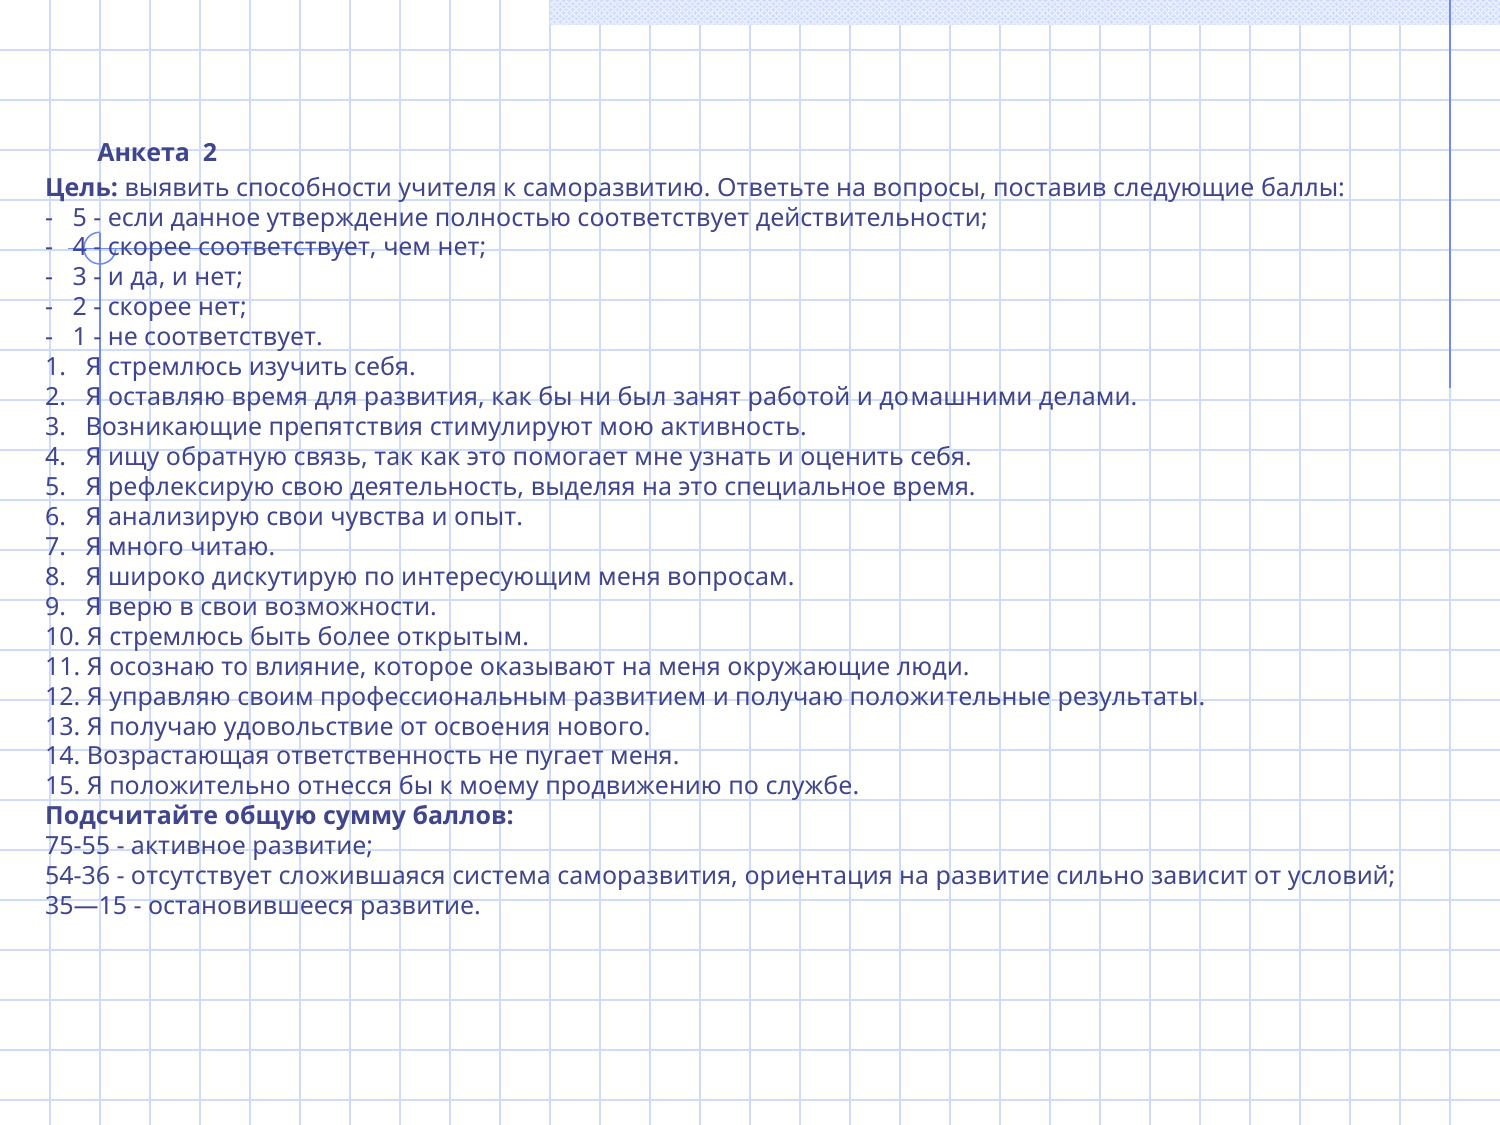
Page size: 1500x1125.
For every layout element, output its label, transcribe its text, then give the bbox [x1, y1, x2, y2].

text_box Анкета 2 Цель: выявить способности учителя к саморазвитию. Ответьте на вопросы, поставив следующие баллы: - 5 - если данное утверждение полностью соответствует действительности; - 4 - скорее соответствует, чем нет; - 3 - и да, и нет; - 2 - скорее нет; - 1 - не соответствует. 1. Я стремлюсь изучить себя. 2. Я оставляю время для развития, как бы ни был занят работой и до­машними делами. 3. Возникающие препятствия стимулируют мою активность. 4. Я ищу обратную связь, так как это помогает мне узнать и оценить себя. 5. Я рефлексирую свою деятельность, выделяя на это специальное время. 6. Я анализирую свои чувства и опыт. 7. Я много читаю. 8. Я широко дискутирую по интересующим меня вопросам. 9. Я верю в свои возможности. 10. Я стремлюсь быть более открытым. 11. Я осознаю то влияние, которое оказывают на меня окружающие люди. 12. Я управляю своим профессиональным развитием и получаю положи­тельные результаты. 13. Я получаю удовольствие от освоения нового. 14. Возрастающая ответственность не пугает меня. 15. Я положительно отнесся бы к моему продвижению по службе. Подсчитайте общую сумму баллов: 75-55 - активное развитие; 54-36 - отсутствует сложившаяся система саморазвития, ориентация на развитие сильно зависит от условий; 35—15 - остановившееся развитие. [30, 103, 1459, 928]
picture [549, 0, 1449, 25]
picture [1451, 0, 1500, 25]
